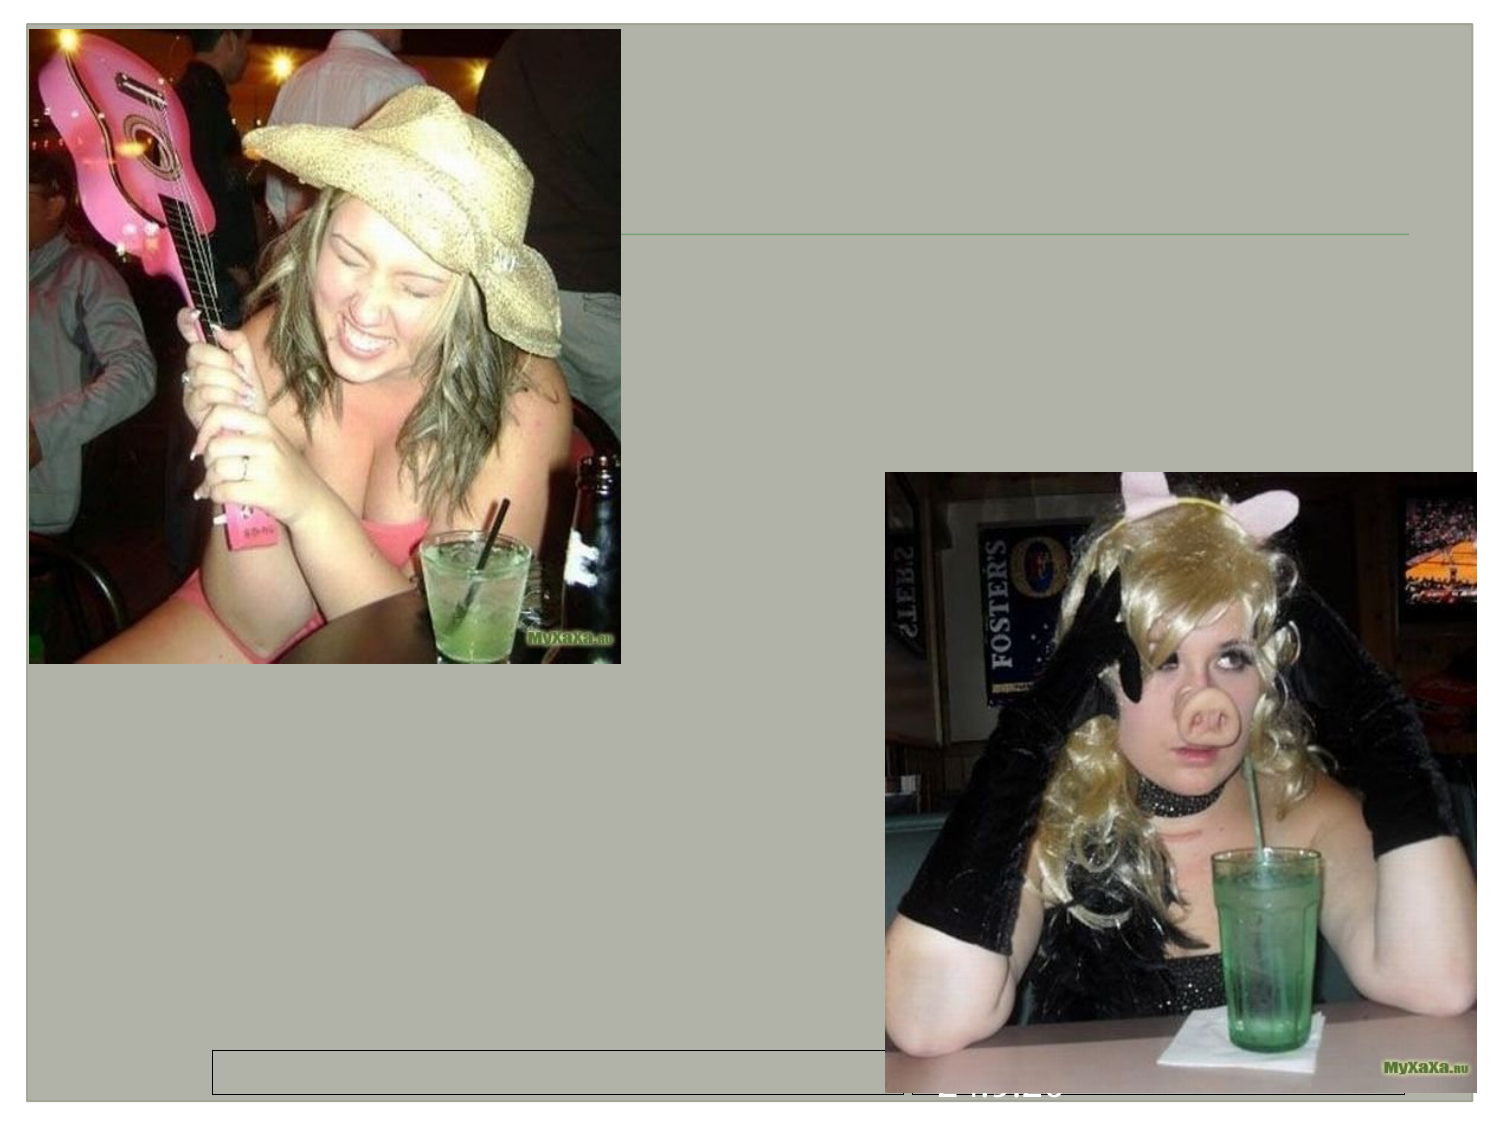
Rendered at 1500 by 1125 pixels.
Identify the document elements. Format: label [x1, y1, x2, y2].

picture [29, 29, 621, 664]
picture [885, 472, 1477, 1093]
